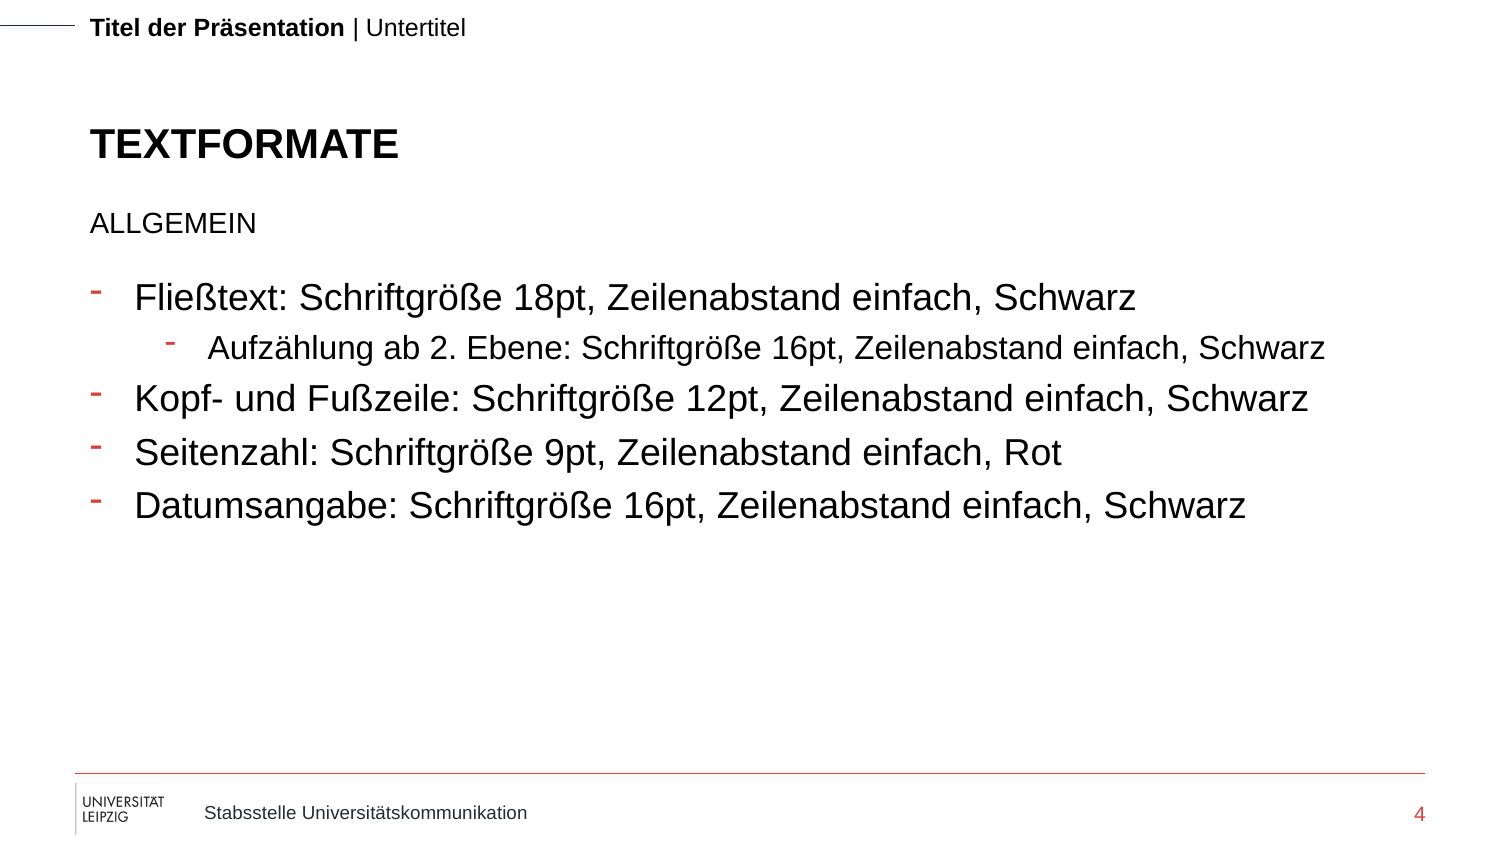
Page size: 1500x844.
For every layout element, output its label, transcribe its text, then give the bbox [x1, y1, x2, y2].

picture [75, 782, 165, 836]
list Fließtext: Schriftgröße 18pt, Zeilenabstand einfach, Schwarz Aufzählung ab 2. Ebene: Schriftgröße 16pt, Zeilenabstand einfach, Schwarz Kopf- und Fußzeile: Schriftgröße 12pt, Zeilenabstand einfach, Schwarz Seitenzahl: Schriftgröße 9pt, Zeilenabstand einfach, Rot Datumsangabe: Schriftgröße 16pt, Zeilenabstand einfach, Schwarz [75, 265, 1426, 755]
title Textformate [75, 50, 1426, 175]
list ALLGEMEIN [75, 184, 1426, 247]
slide_number <number> [1303, 800, 1426, 834]
